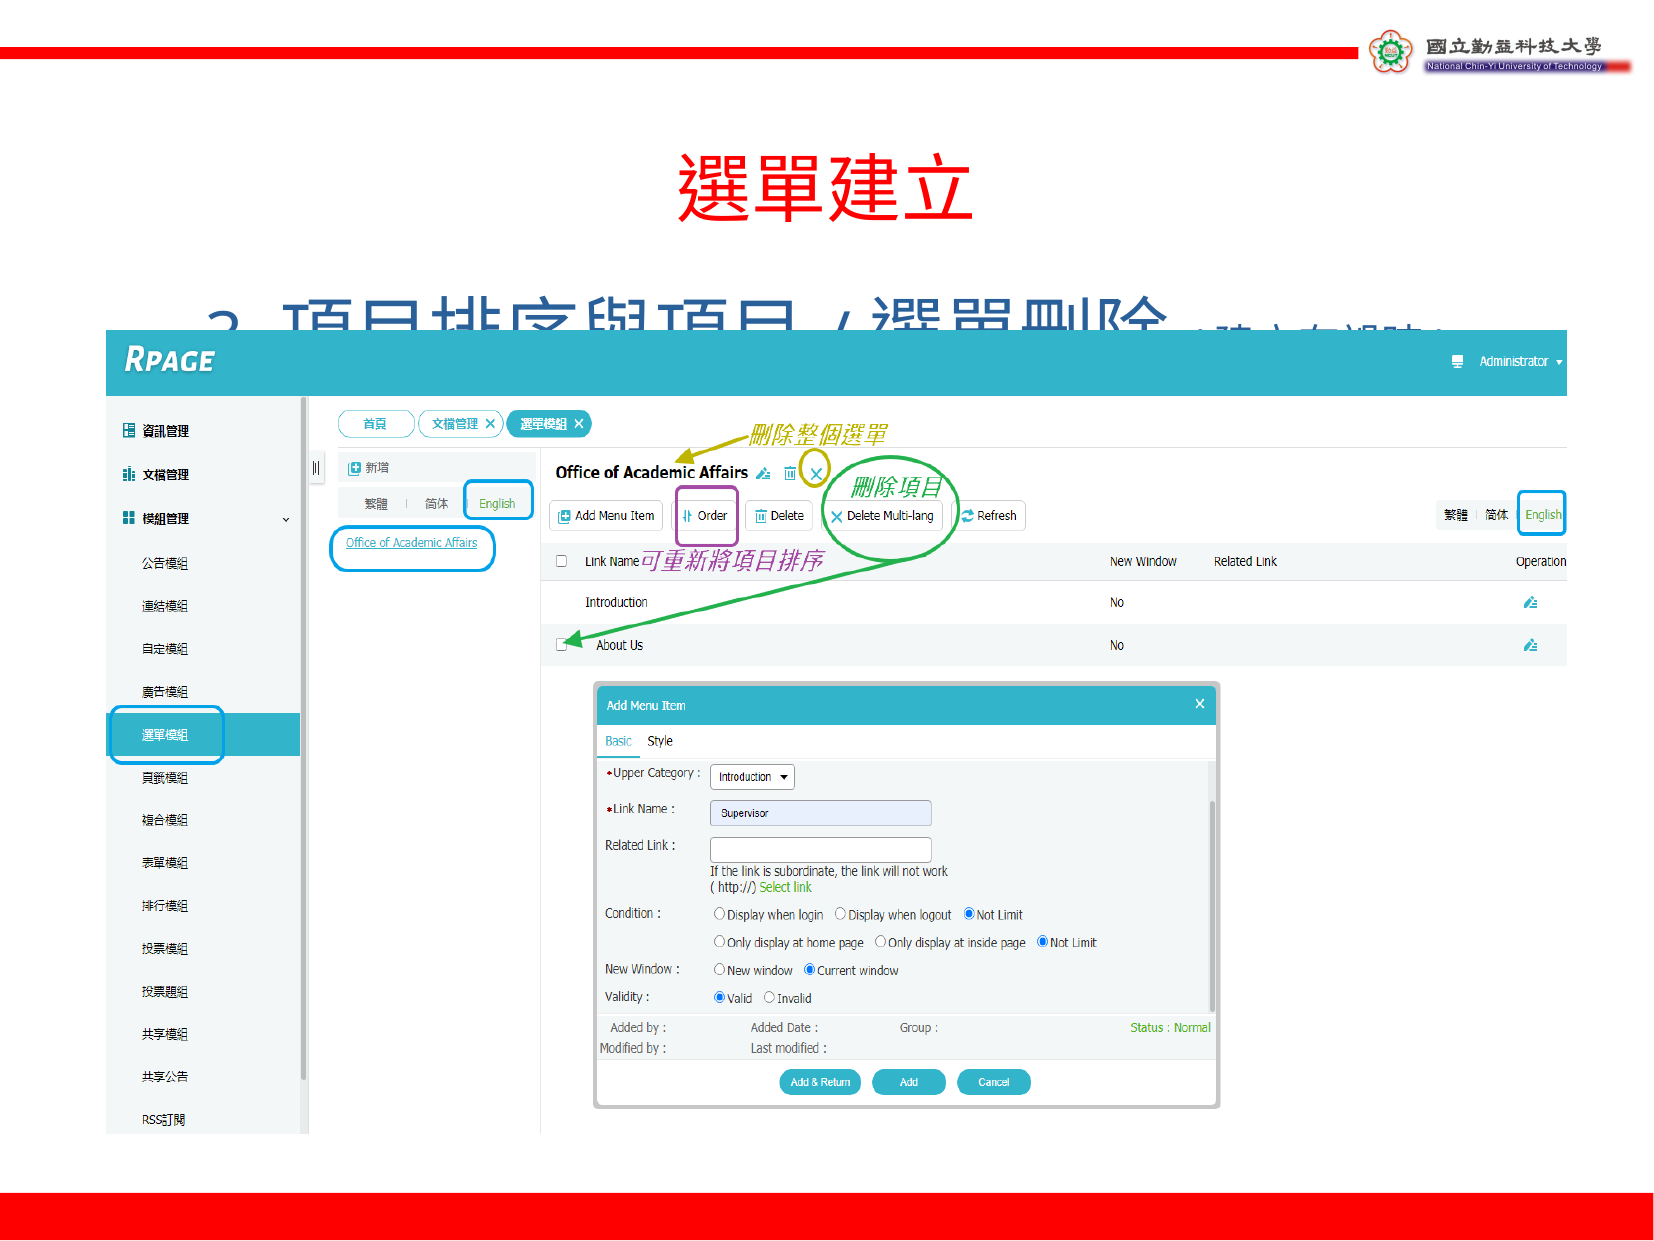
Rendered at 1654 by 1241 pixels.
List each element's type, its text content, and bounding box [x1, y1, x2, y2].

subtitle 選單建立 3.項目排序與項目/選單刪除(建立有誤時) [82, 129, 1571, 1158]
picture [1368, 29, 1636, 77]
picture [106, 330, 1567, 1134]
picture [1521, 494, 1562, 531]
